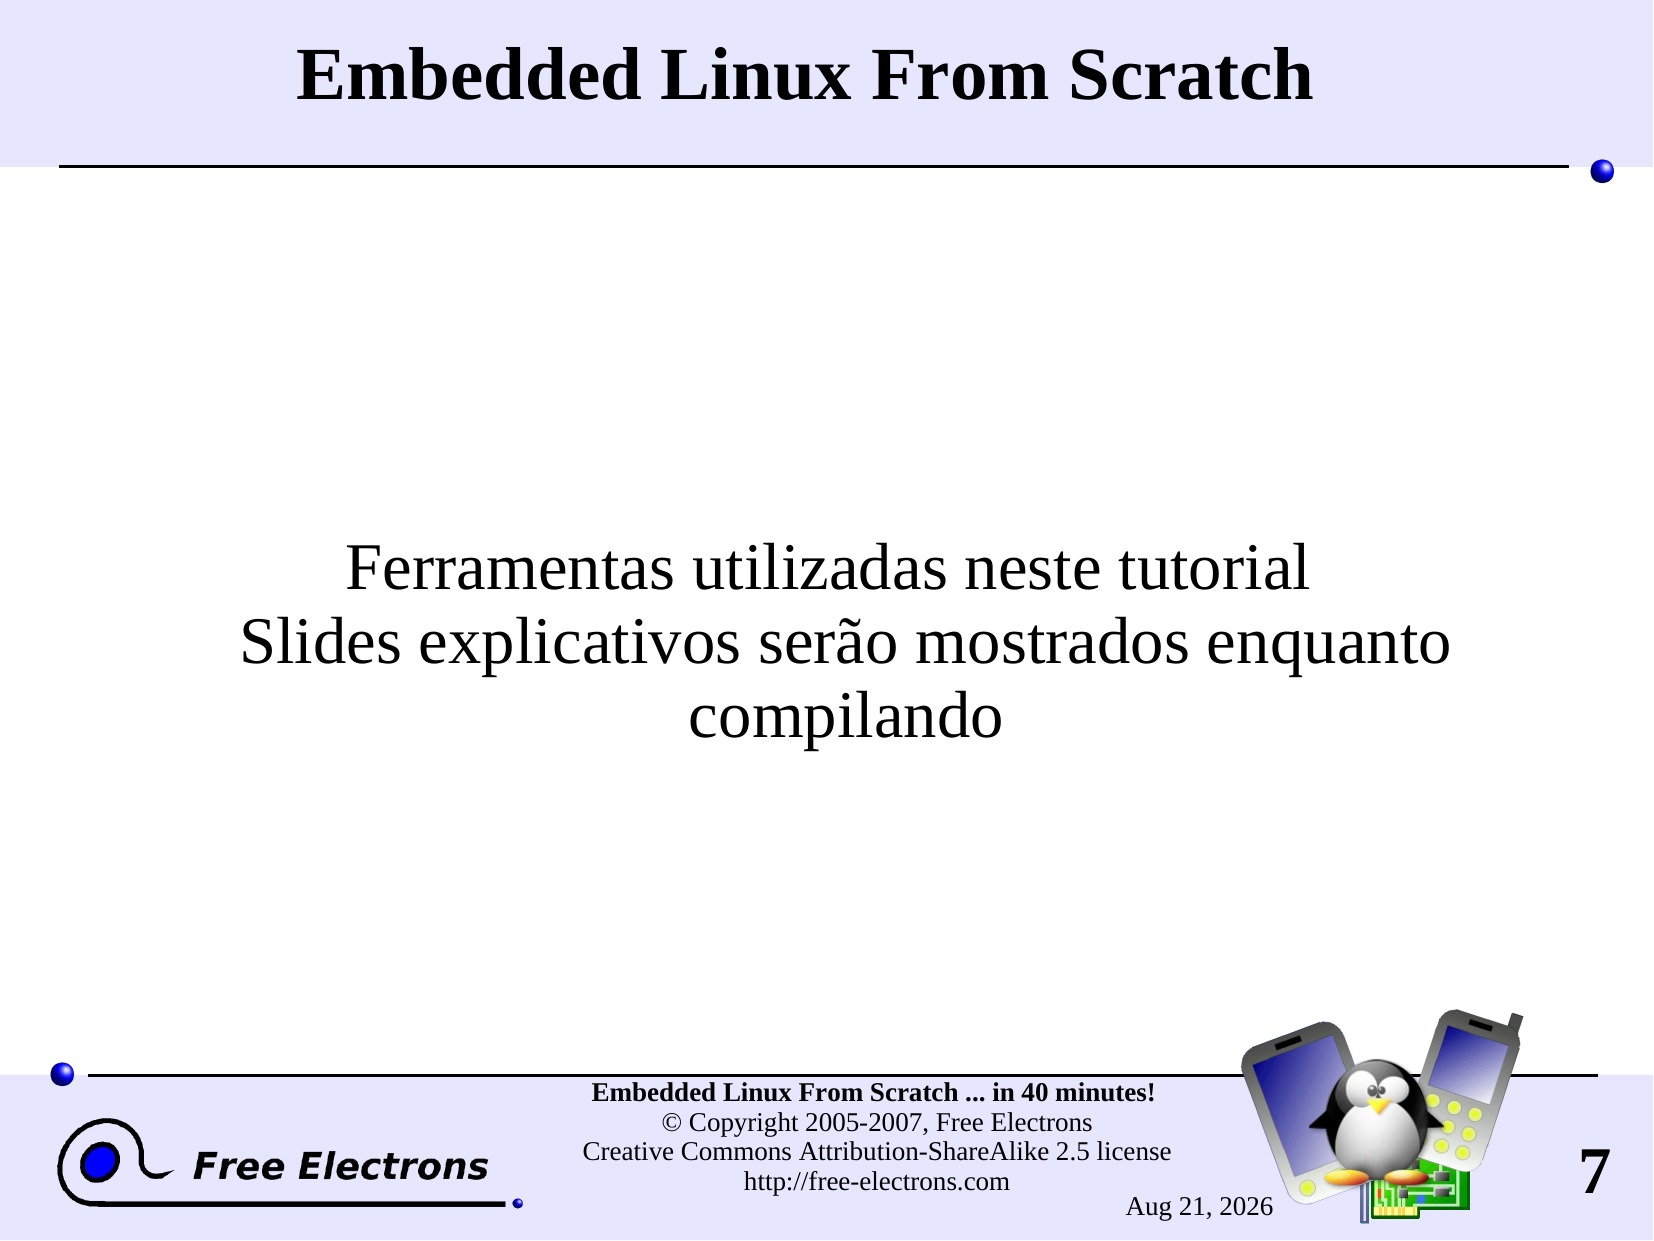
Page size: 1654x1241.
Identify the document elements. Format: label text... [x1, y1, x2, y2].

title Embedded Linux From Scratch [60, 18, 1551, 132]
subtitle Ferramentas utilizadas neste tutorial Slides explicativos serão mostrados enquanto compilando [105, 216, 1518, 1066]
picture [1231, 1007, 1538, 1241]
picture [50, 1107, 527, 1216]
